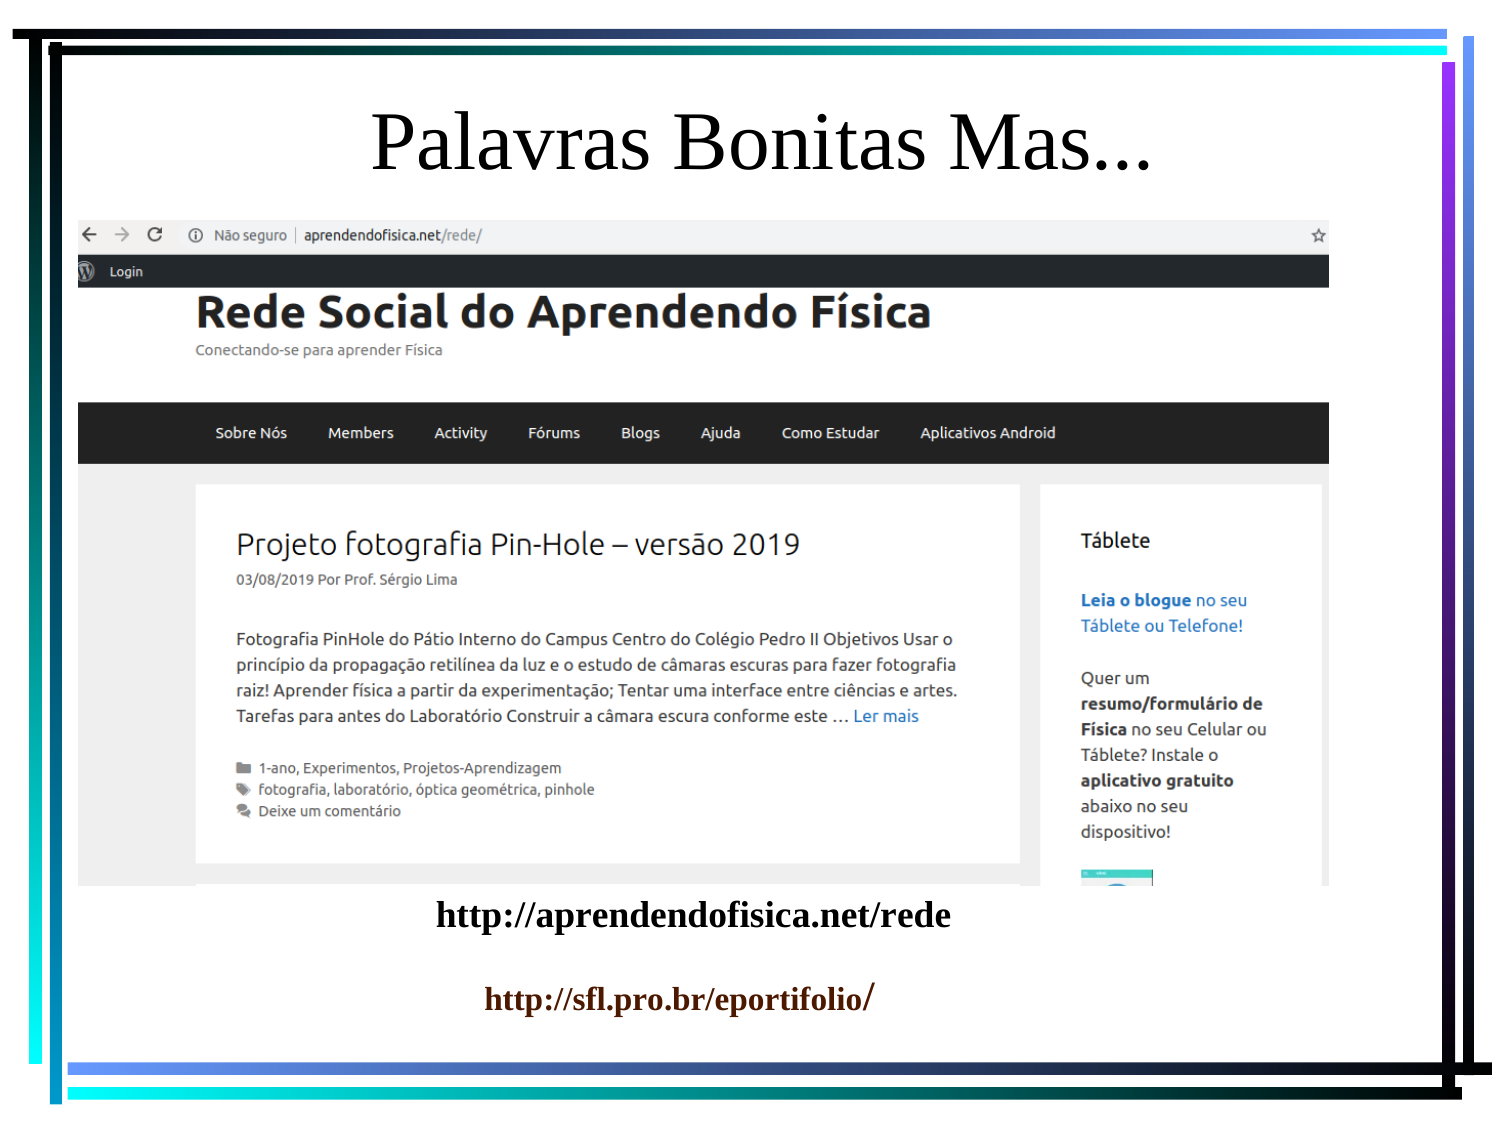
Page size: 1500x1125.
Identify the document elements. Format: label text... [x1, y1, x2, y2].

picture [0, 0, 1500, 1125]
title http://aprendendofisica.net/rede [354, 886, 1034, 945]
title Palavras Bonitas Mas... [125, 87, 1401, 213]
text_box http://sfl.pro.br/eportifolio/ [419, 957, 890, 1029]
